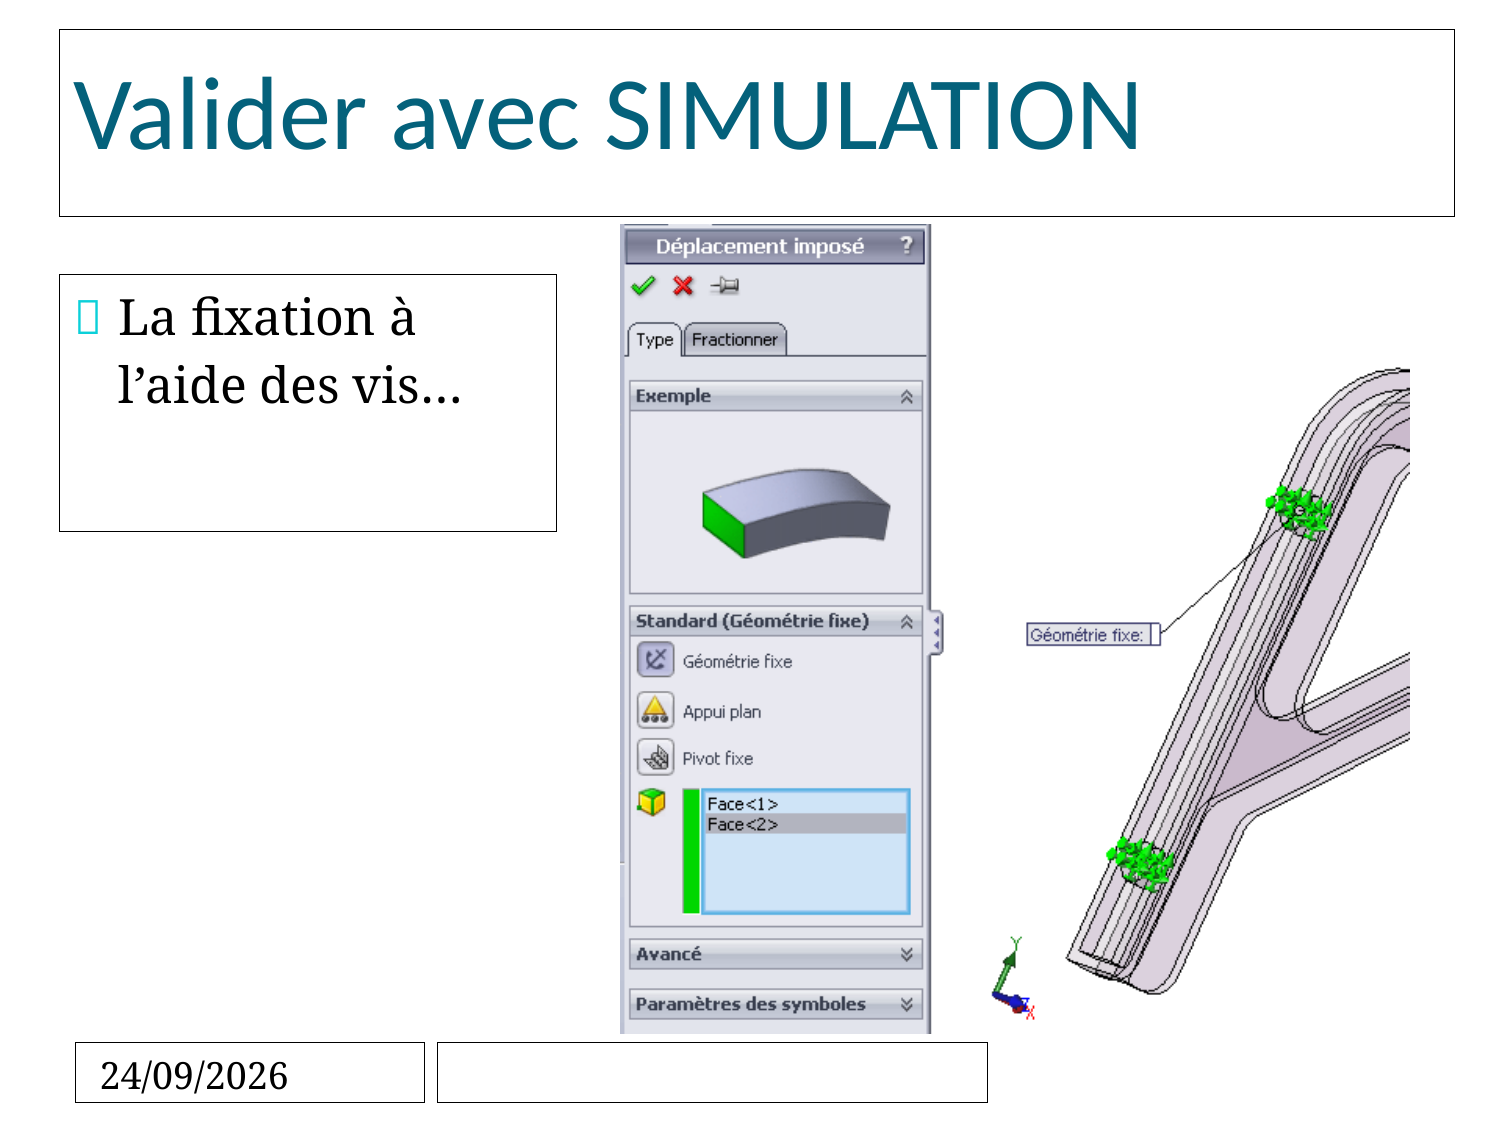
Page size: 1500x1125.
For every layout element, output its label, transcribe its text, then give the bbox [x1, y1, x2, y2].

picture [620, 224, 1410, 1034]
list La fixation à l’aide des vis… [59, 274, 557, 532]
title Valider avec SIMULATION [59, 29, 1455, 217]
